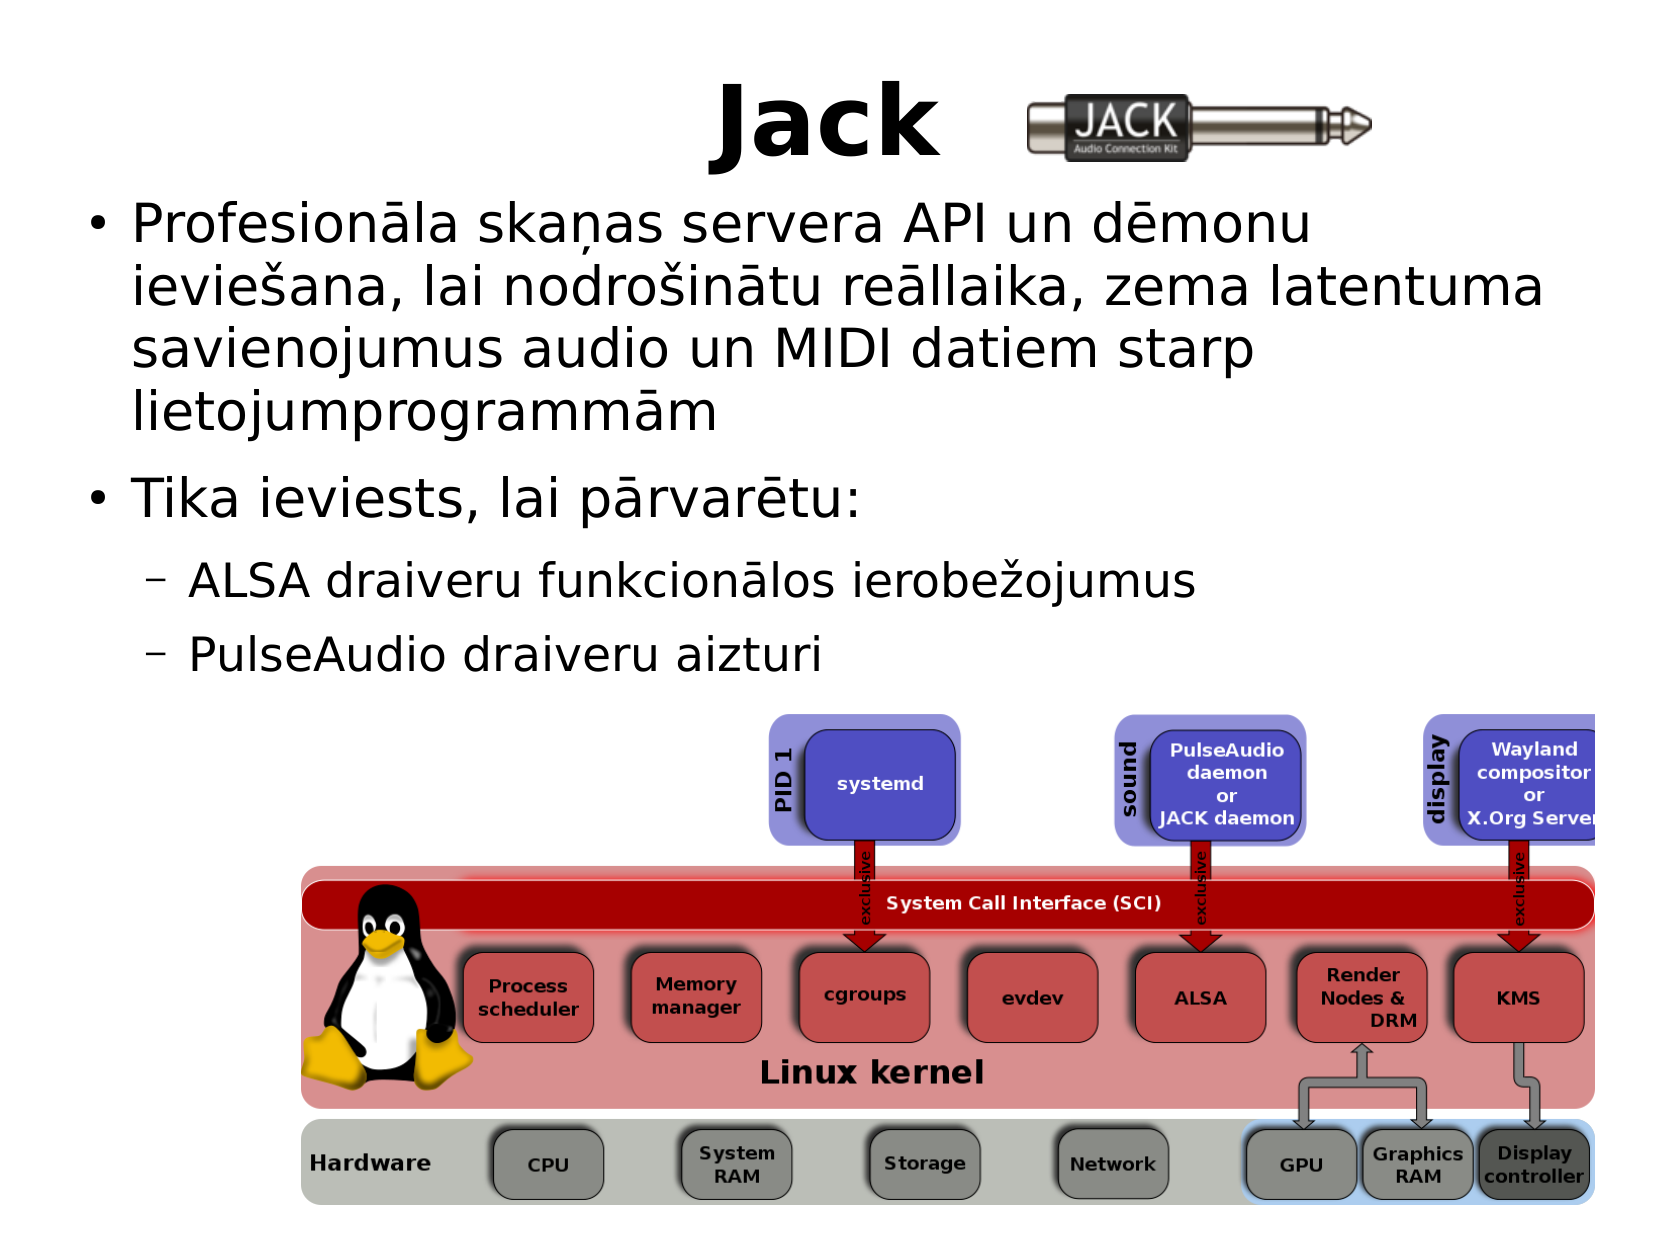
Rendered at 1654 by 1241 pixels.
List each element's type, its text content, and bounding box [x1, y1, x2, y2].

title Jack [82, 49, 1571, 195]
list Profesionāla skaņas servera API un dēmonu ieviešana, lai nodrošinātu reāllaika, zema latentuma savienojumus audio un MIDI datiem starp lietojumprogrammām Tika ieviests, lai pārvarētu: ALSA draiveru funkcionālos ierobežojumus PulseAudio draiveru aizturi [74, 192, 1563, 684]
picture [301, 706, 1595, 1205]
picture [1027, 94, 1372, 162]
